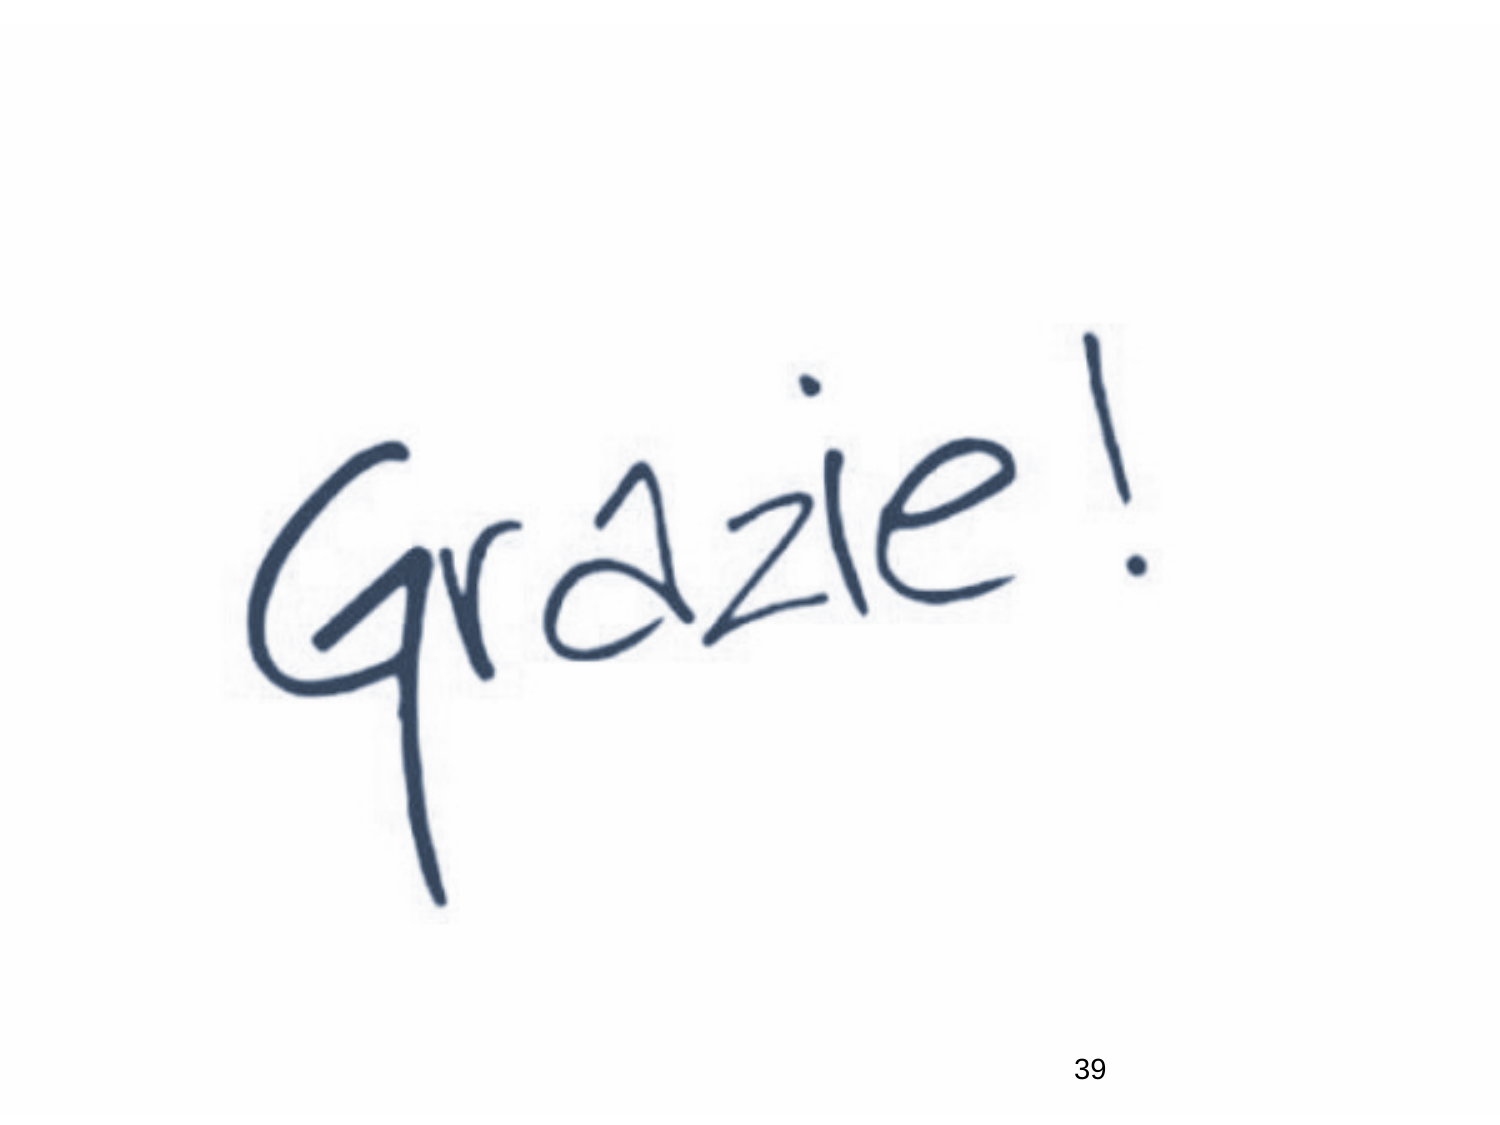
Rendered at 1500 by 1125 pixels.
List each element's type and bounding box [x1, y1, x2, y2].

text_box [1059, 1042, 1397, 1103]
picture [0, 24, 1500, 1115]
